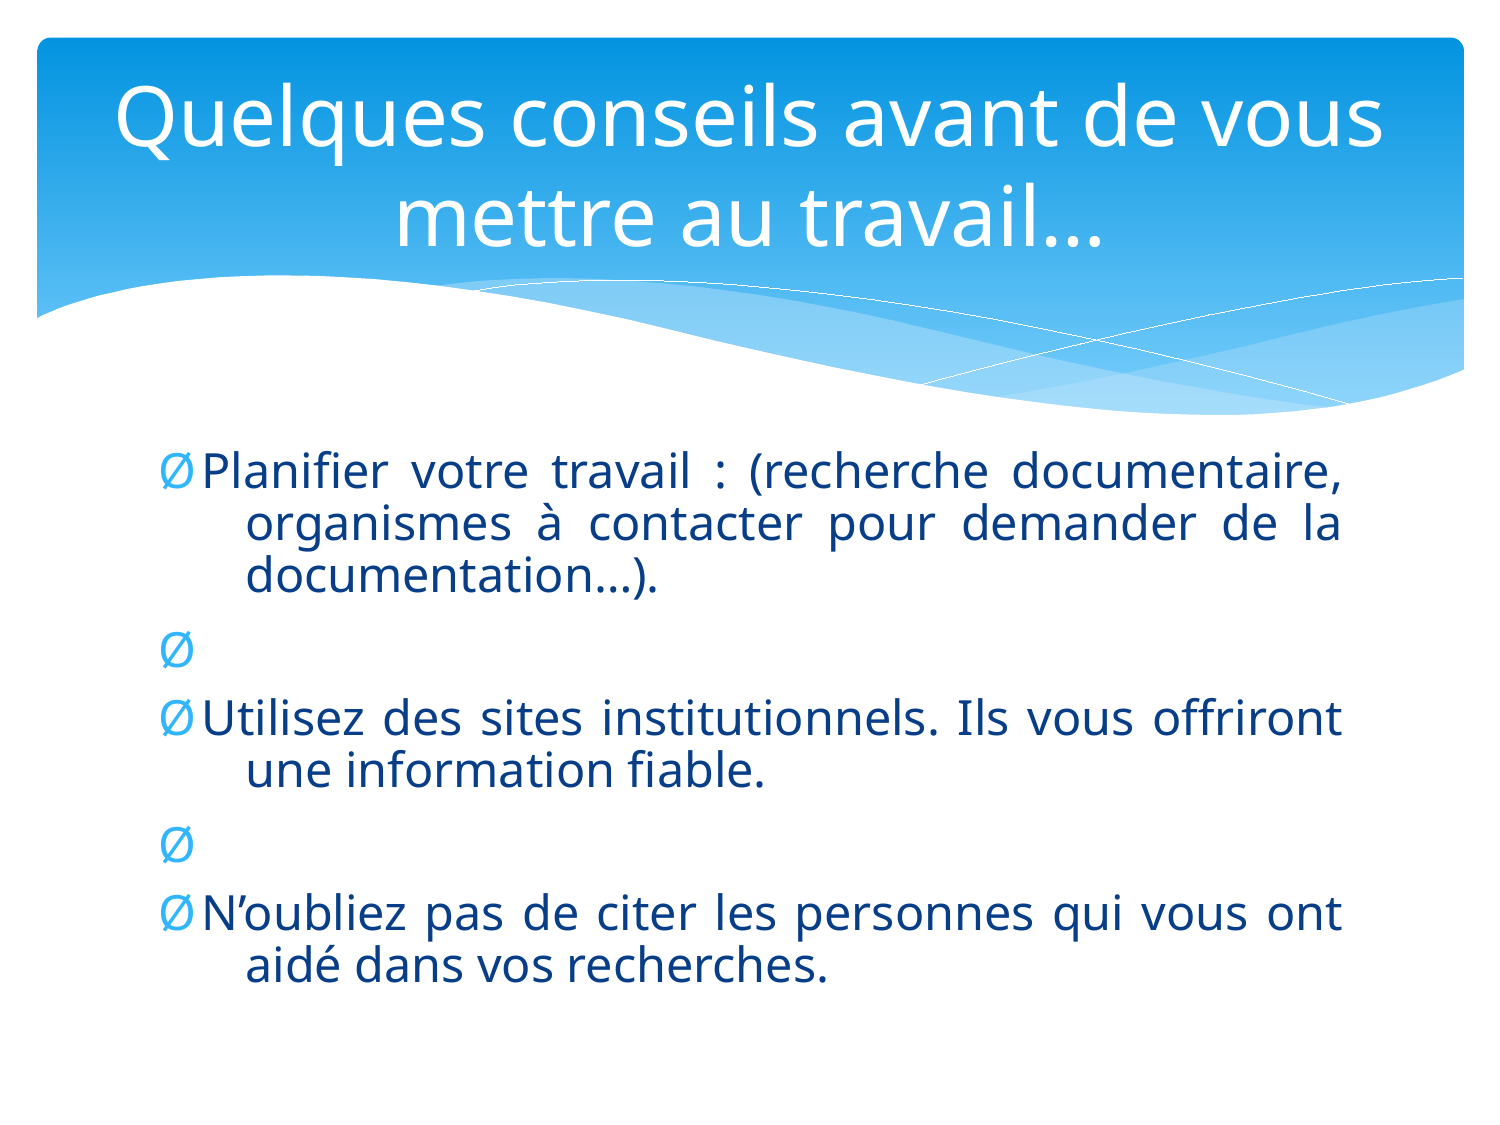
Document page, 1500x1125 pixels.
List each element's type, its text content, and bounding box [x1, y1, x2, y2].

list Planifier votre travail : (recherche documentaire, organismes à contacter pour demander de la documentation…). Utilisez des sites institutionnels. Ils vous offriront une information fiable. N’oubliez pas de citer les personnes qui vous ont aidé dans vos recherches. [143, 438, 1359, 1005]
title Quelques conseils avant de vous mettre au travail… [75, 55, 1426, 262]
